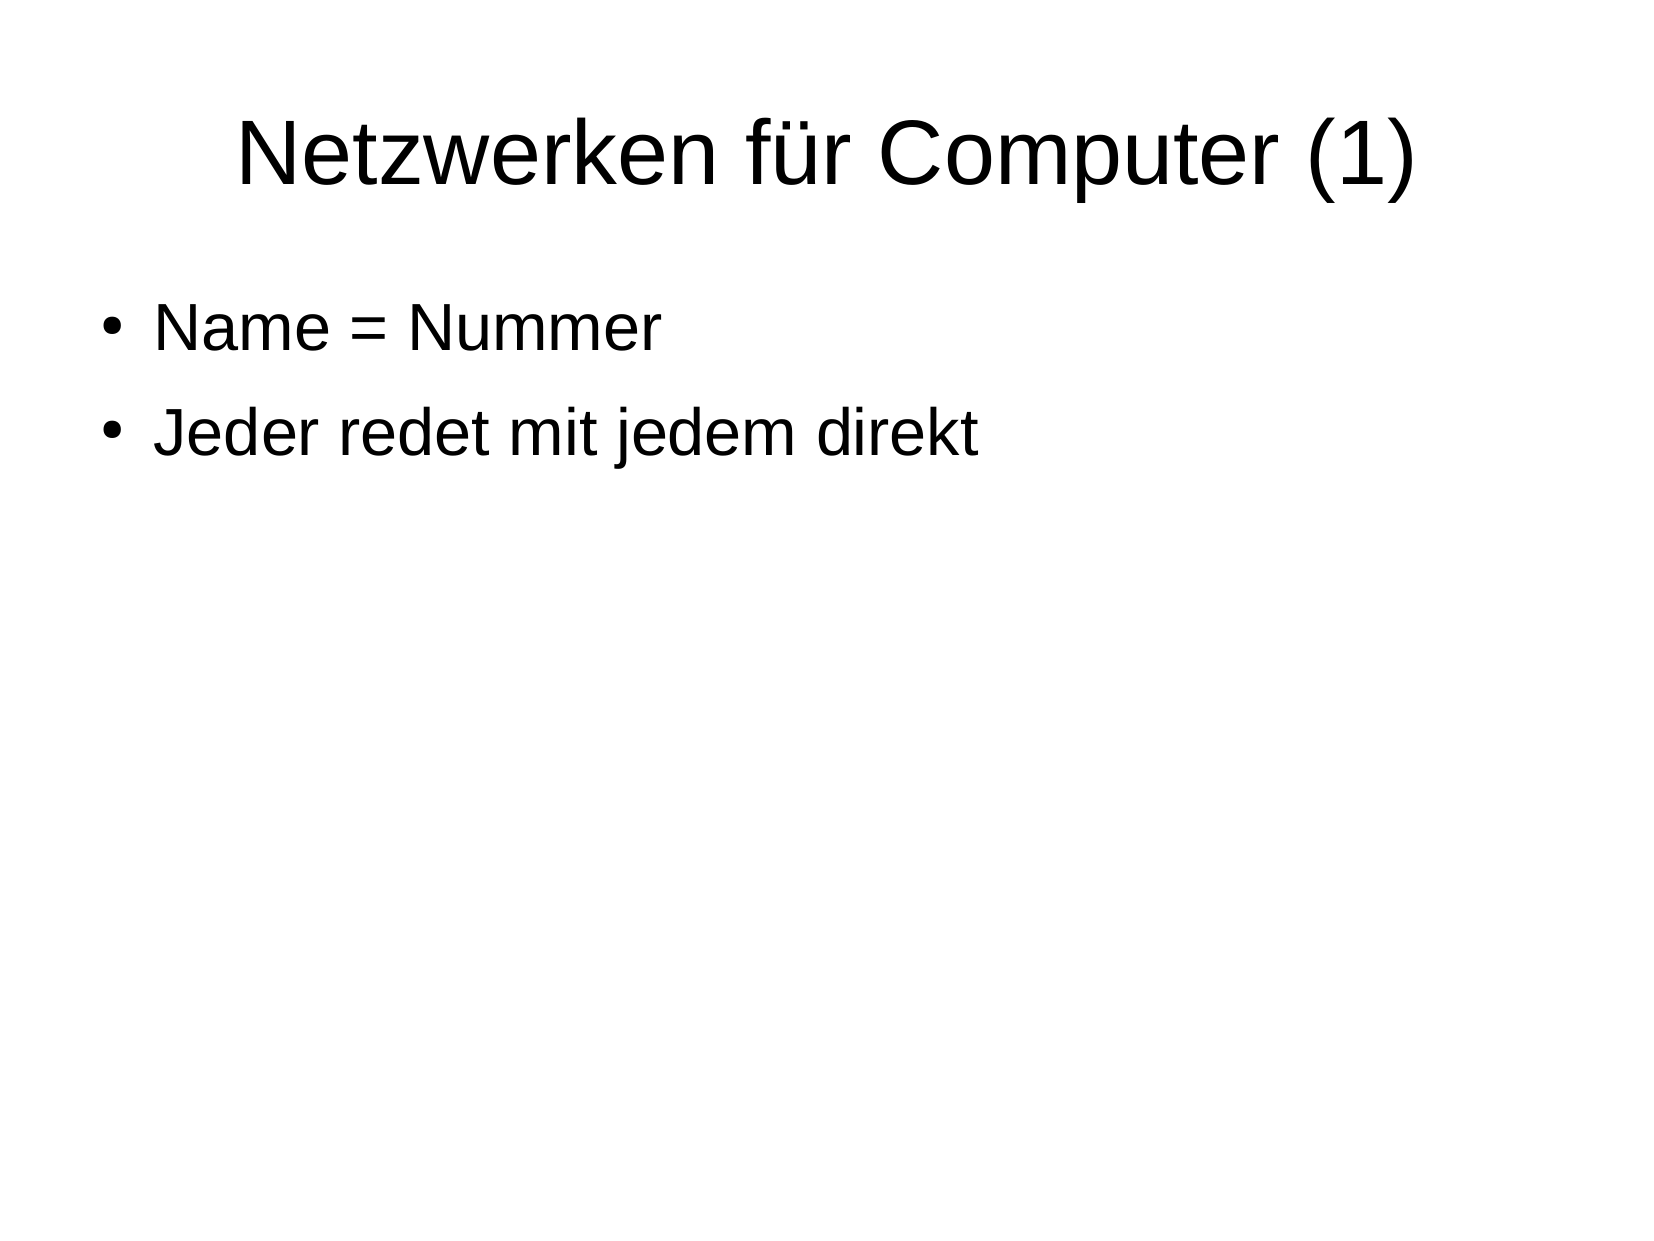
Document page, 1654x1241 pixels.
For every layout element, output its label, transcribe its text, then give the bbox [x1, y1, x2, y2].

list Name = Nummer Jeder redet mit jedem direkt [82, 290, 1571, 1010]
title Netzwerken für Computer (1) [82, 49, 1571, 257]
